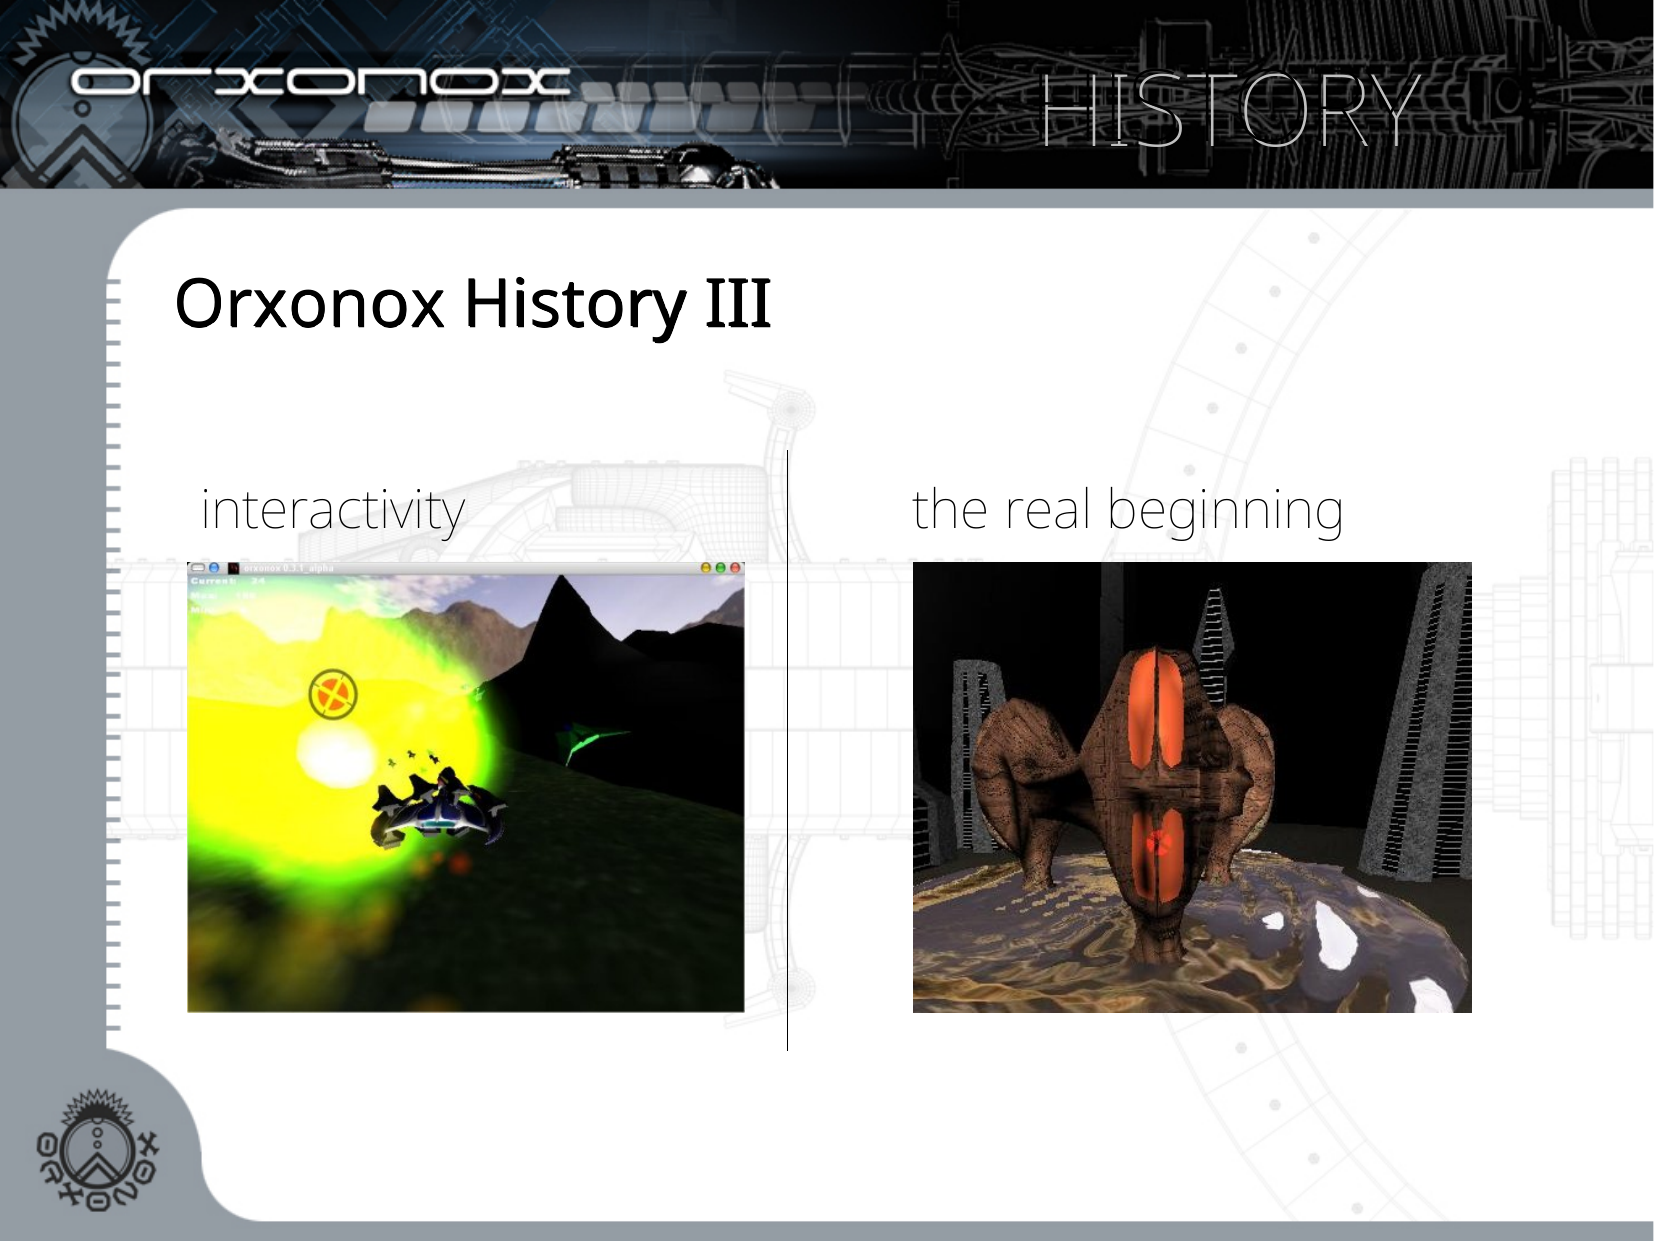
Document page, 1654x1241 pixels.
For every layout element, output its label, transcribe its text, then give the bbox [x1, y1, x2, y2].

picture [0, 0, 1654, 1241]
text_box HISTORY [979, 26, 1607, 151]
text_box the real beginning [862, 463, 1576, 537]
text_box interactivity [150, 463, 638, 537]
text_box Orxonox History III [173, 255, 1654, 328]
